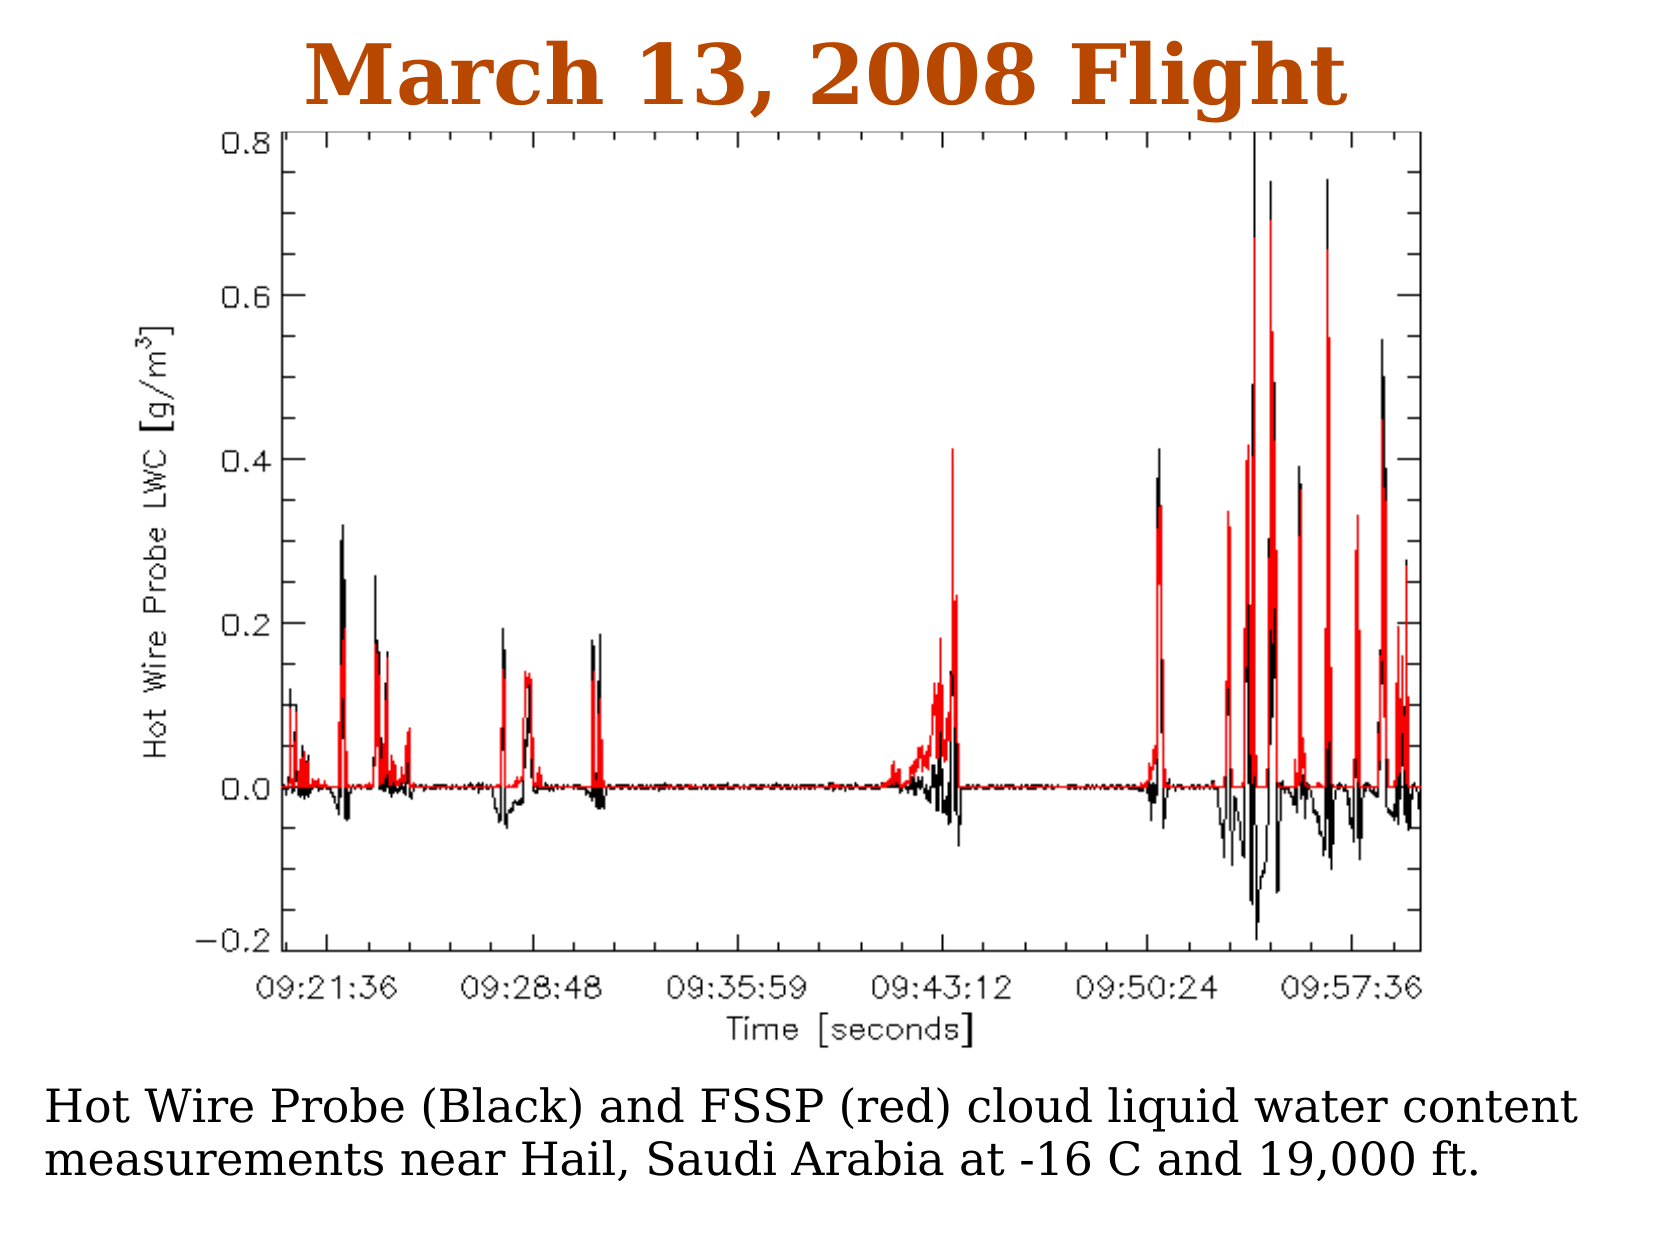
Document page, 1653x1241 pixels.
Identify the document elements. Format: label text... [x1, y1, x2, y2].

text_box March 13, 2008 Flight [0, 20, 1653, 132]
picture [75, 132, 1493, 1051]
text_box Hot Wire Probe (Black) and FSSP (red) cloud liquid water content measurements near Hail, Saudi Arabia at -16 C and 19,000 ft. [29, 1073, 1646, 1195]
